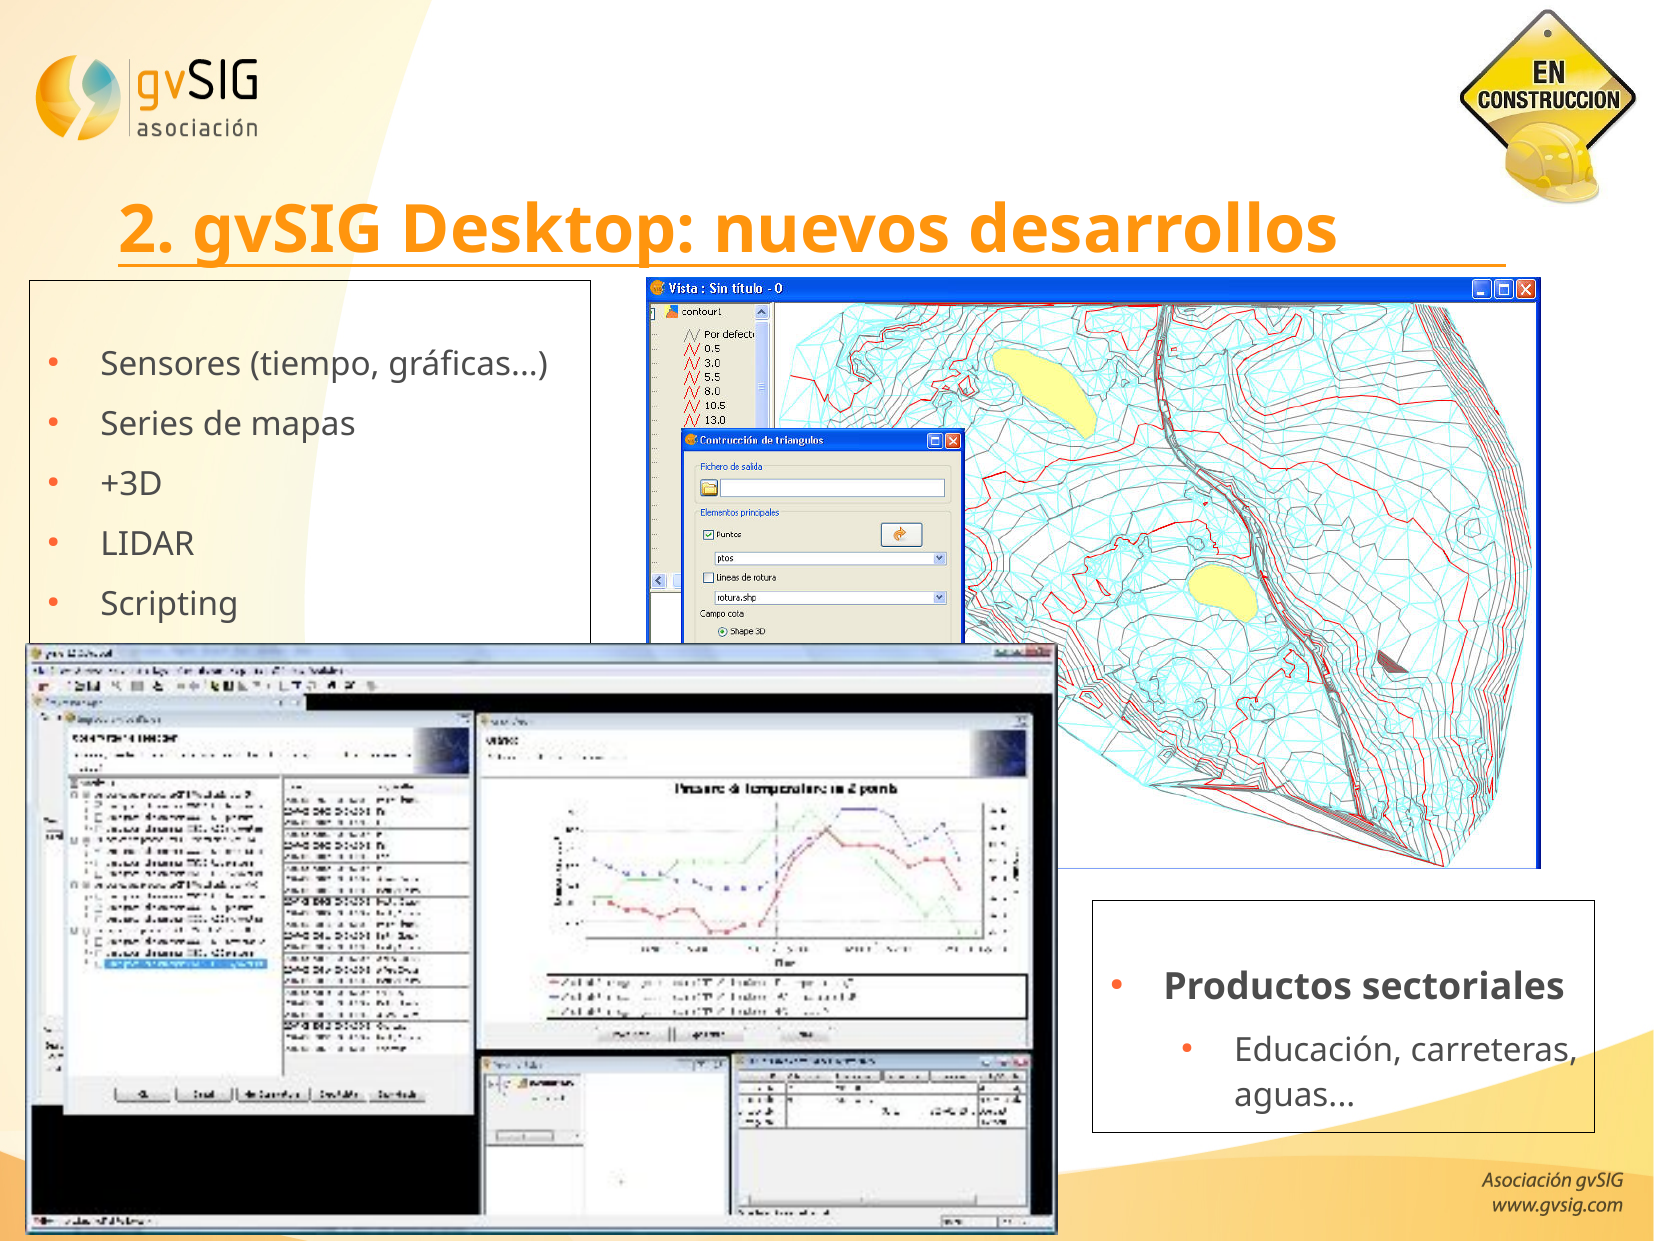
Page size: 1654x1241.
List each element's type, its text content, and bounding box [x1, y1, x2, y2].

picture [0, 0, 1654, 1241]
list Sensores (tiempo, gráficas...) Series de mapas +3D LIDAR Scripting ... [29, 280, 591, 638]
list Productos sectoriales Educación, carreteras, aguas... [1092, 900, 1595, 1133]
title 2. gvSIG Desktop: nuevos desarrollos [118, 177, 1607, 276]
